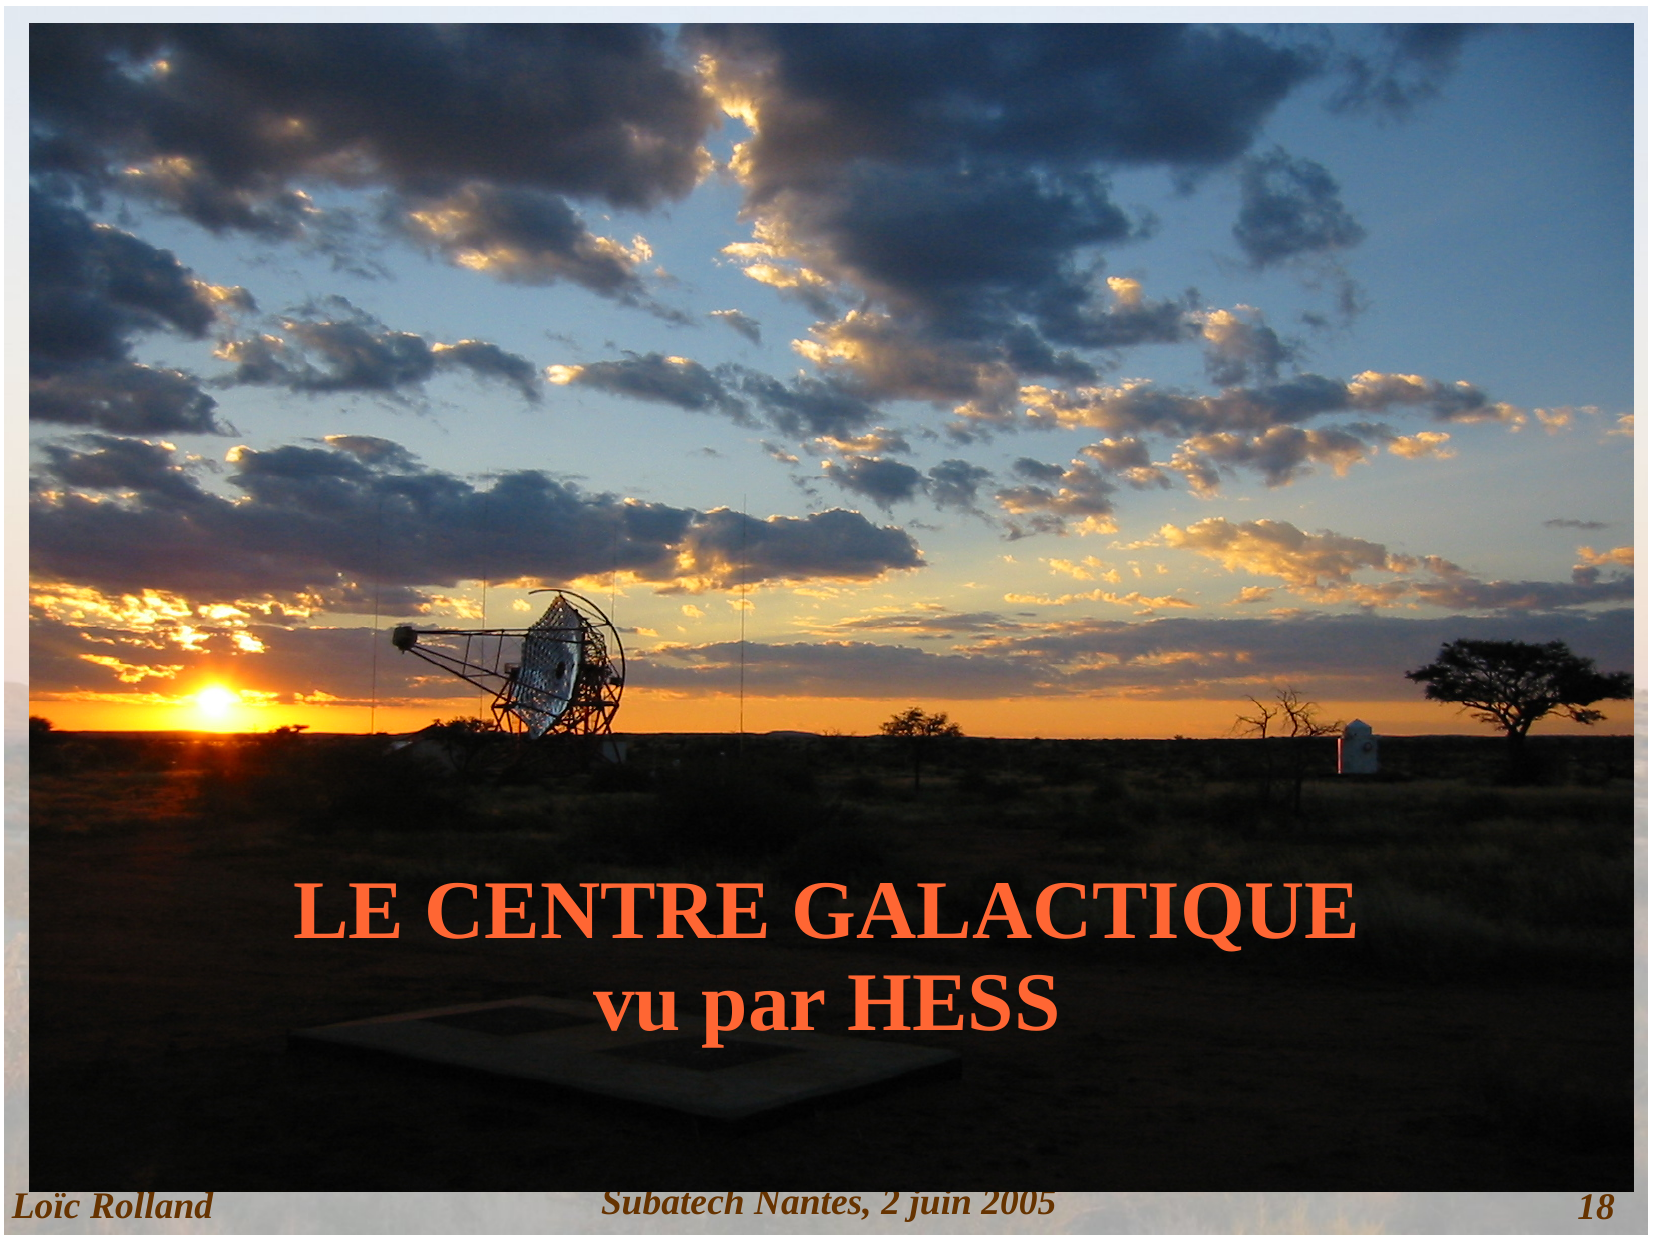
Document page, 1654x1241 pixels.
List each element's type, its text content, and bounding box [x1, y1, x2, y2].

title LE CENTRE GALACTIQUE vu par HESS [0, 831, 1654, 1082]
picture [4, 6, 1648, 831]
picture [4, 1082, 1648, 1235]
